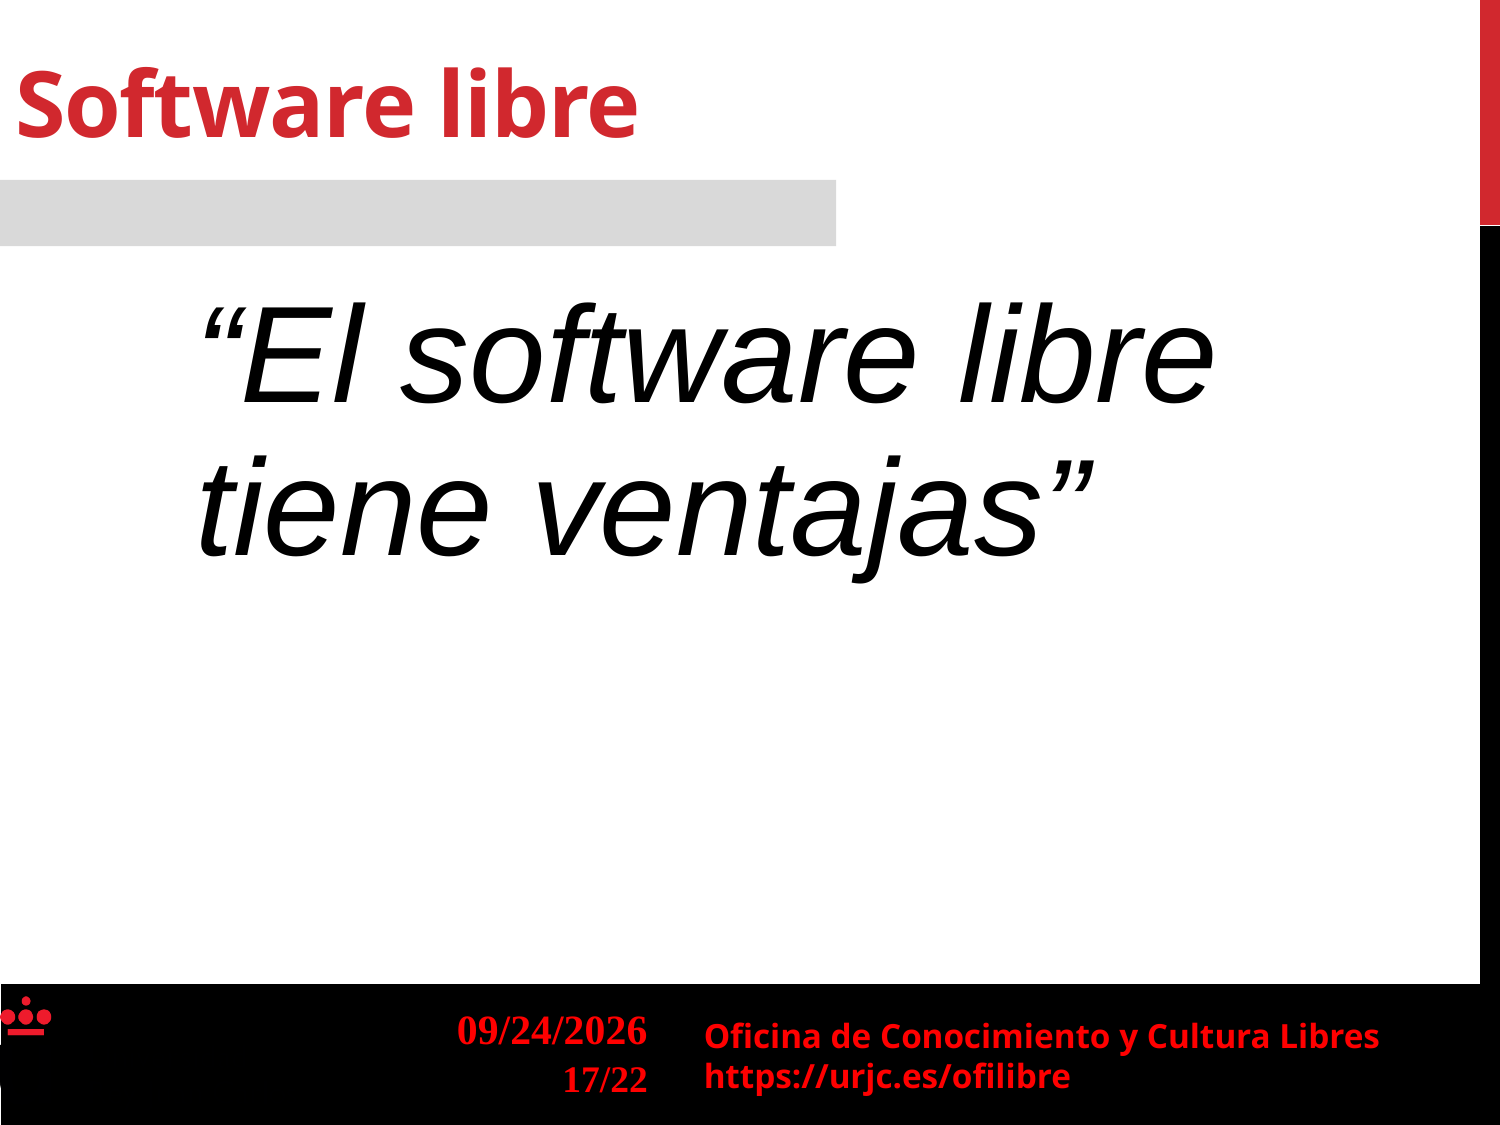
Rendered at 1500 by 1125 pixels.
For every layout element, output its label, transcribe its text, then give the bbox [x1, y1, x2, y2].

text_box Software libre [0, 24, 1326, 172]
title [75, 15, 1425, 172]
list “El software libre tiene ventajas” [180, 270, 1276, 721]
